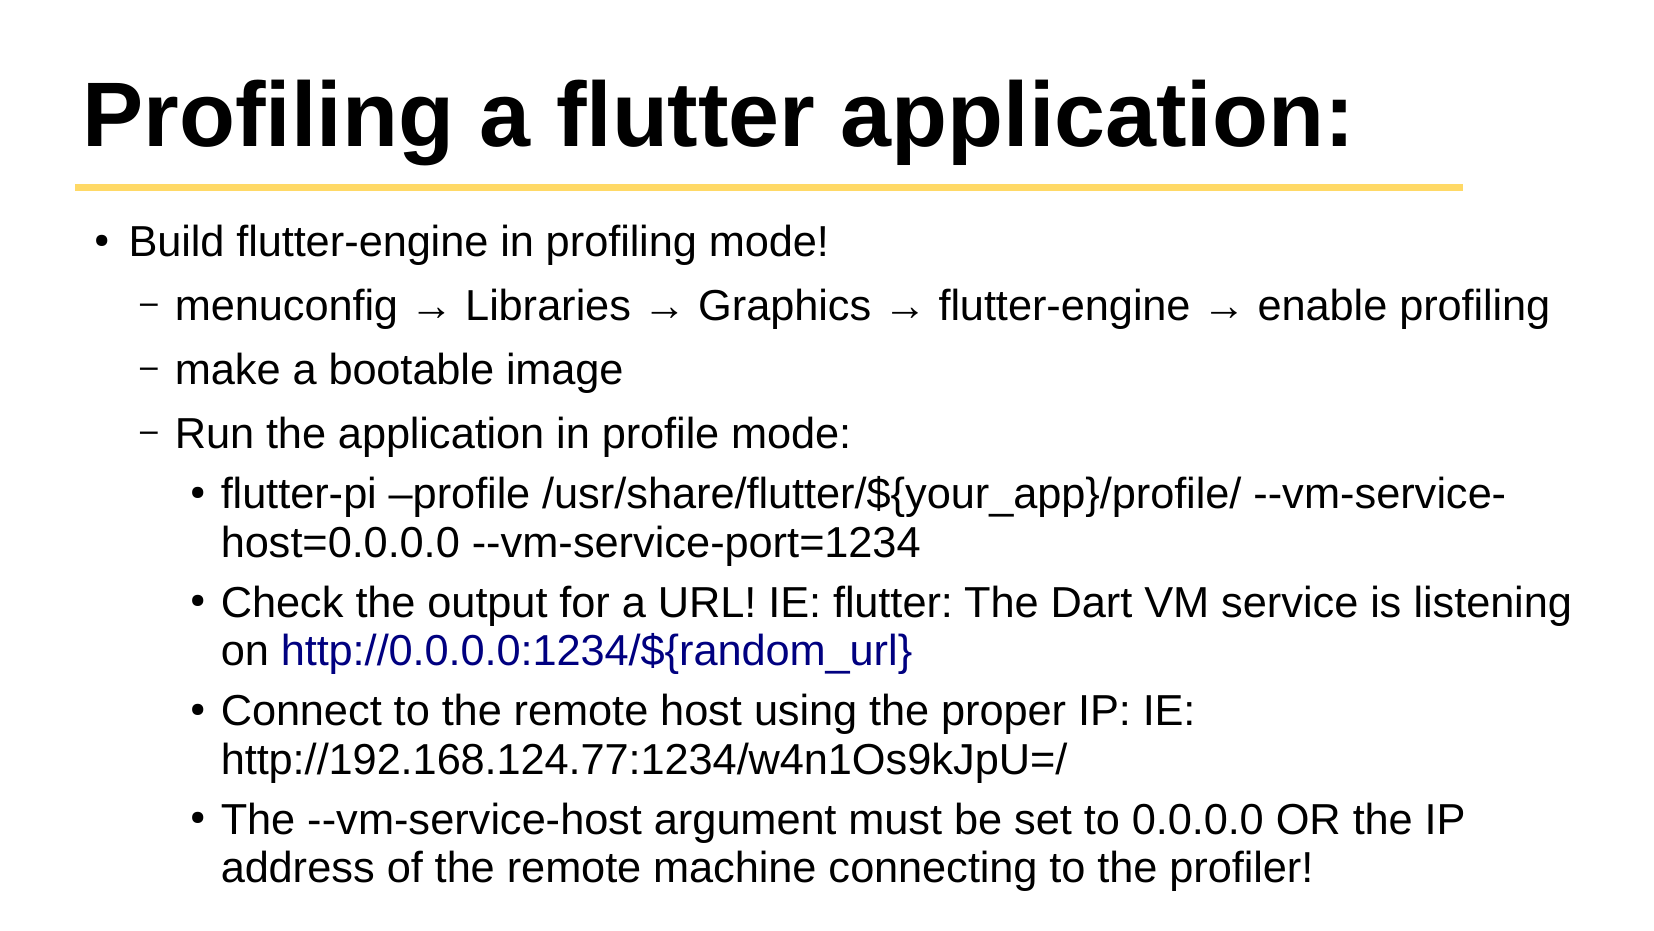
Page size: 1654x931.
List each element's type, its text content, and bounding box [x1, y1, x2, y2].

list Build flutter-engine in profiling mode! menuconfig → Libraries → Graphics → flutter-engine → enable profiling make a bootable image Run the application in profile mode: flutter-pi –profile /usr/share/flutter/${your_app}/profile/ --vm-service-host=0.0.0.0 --vm-service-port=1234 Check the output for a URL! IE: flutter: The Dart VM service is listening on http://0.0.0.0:1234/${random_url} Connect to the remote host using the proper IP: IE: http://192.168.124.77:1234/w4n1Os9kJpU=/ The --vm-service-host argument must be set to 0.0.0.0 OR the IP address of the remote machine connecting to the profiler! [82, 217, 1576, 901]
title Profiling a flutter application: [82, 37, 1571, 193]
